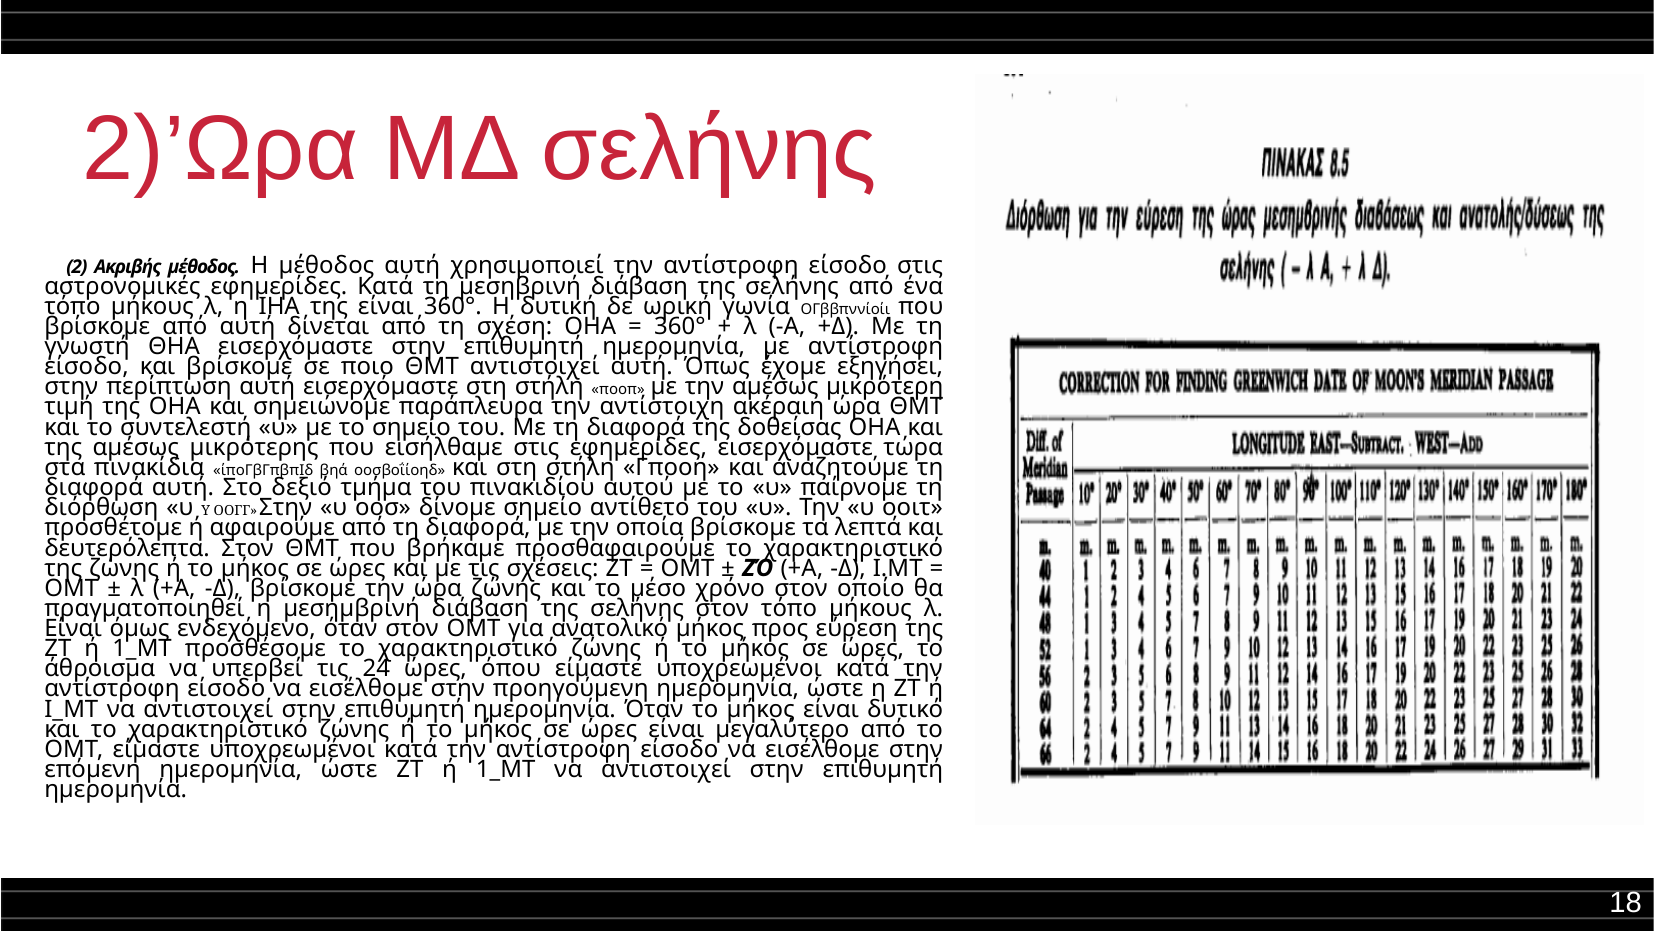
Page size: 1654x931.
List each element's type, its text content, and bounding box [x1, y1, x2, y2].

picture [1, 0, 1654, 54]
list (2) Ακριβής μέθοδος. Η μέθοδος αυτή χρησιμοποιεί την αντίστροφη είσοδο στις αστρονομι­κές εφημερίδες. Κατά τη μεσηβρινή διάβαση της σελήνης από ένα τόπο μήκους λ, η ΙΗΑ της είναι 360°. Η δυτική δε ωρική γωνία ΟΓββπννίοίι που βρίσκομε από αυτή δίνεται από τη σχέση: ΟΗΑ = 360° + λ (-Α, +Δ). Με τη γνωστή ΘΗΑ εισερχόμαστε στην επιθυμητή ημερομηνία, με αντίστροφη είσοδο, και βρίσκομε σε ποιο ΘΜΤ αντιστοιχεί αυτή. Όπως έχομε εξηγήσει, στην περίπτωση αυτή εισερχόμαστε στη στήλη «ποοπ» με την αμέσως μικρότερη τιμή της ΟΗΑ και σημειώνομε παράπλευρα την αντίστοιχη ακέραιη ώρα ΘΜΤ και το συντελεστή «υ» με το σημείο του. Με τη διαφορά της δοθείσας ΟΗΑ και της αμέσως μικρότερης που εισήλθαμε στις εφημερίδες, εισερχόμαστε τώρα στα πινακίδια «ίποΓβΓπβπΙδ βηά οοσβοΐίοηδ» και στη στήλη «Γποοη» και αναζητούμε τη διαφορά αυτή. Στο δεξιό τμήμα του πινακιδίου αυτού με το «υ» παίρνομε τη διόρθωση «υ οογγ». Στην «υ οοσ» δίνομε σημείο αντίθετο του «υ». Την «υ οοιτ» προσθέτομε ή αφαιρούμε από τη διαφορά, με την οποία βρίσκομε τα λεπτά και δευτερόλεπτα. Στον ΘΜΤ που βρήκαμε προσθαφαιρούμε το χαρακτηριστικό της ζώνης ή το μήκος σε ώρες και με τις σχέσεις: ΖΤ = ΟΜΤ ± ΖΌ (+Α, -Δ), Ι.ΜΤ = ΟΜΤ ± λ (+Α, -Δ), βρίσκομε την ώρα ζώνης και το μέσο χρόνο στον οποίο θα πραγματοποιηθεί η μεσημβρινή διάβαση της σελήνης στον τόπο μήκους λ. Είναι όμως ενδεχόμενο, όταν στον ΟΜΤ για ανατολικό μήκος προς εύρεση της ΖΤ ή 1_ΜΤ προσθέσομε το χαρακτηριστικό ζώνης ή το μήκος σε ώρες, το άθροισμα να υπερβεί τις 24 ώρες, όπου είμαστε υποχρεωμένοι κατά την αντίστροφη είσοδο να εισέλθομε στην προηγούμενη ημερομηνία, ώστε η ΖΤ ή Ι_ΜΤ να αντιστοιχεί στην επιθυμητή ημερομηνία. Όταν το μήκος είναι δυτικό και το χαρακτηριστικό ζώνης ή το μήκος σε ώρες είναι μεγαλύτερο από το ΟΜΤ, είμαστε υποχρεωμένοι κατά την αντίστροφη είσοδο να εισέλθομε στην επόμενη ημερομηνία, ώστε ΖΤ ή 1_ΜΤ να αντιστοιχεί στην επιθυμητή ημερομηνία. [44, 260, 975, 815]
picture [975, 74, 1644, 826]
title 2)’Ωρα ΜΔ σελήνης [82, 69, 1571, 226]
picture [1, 878, 1654, 931]
